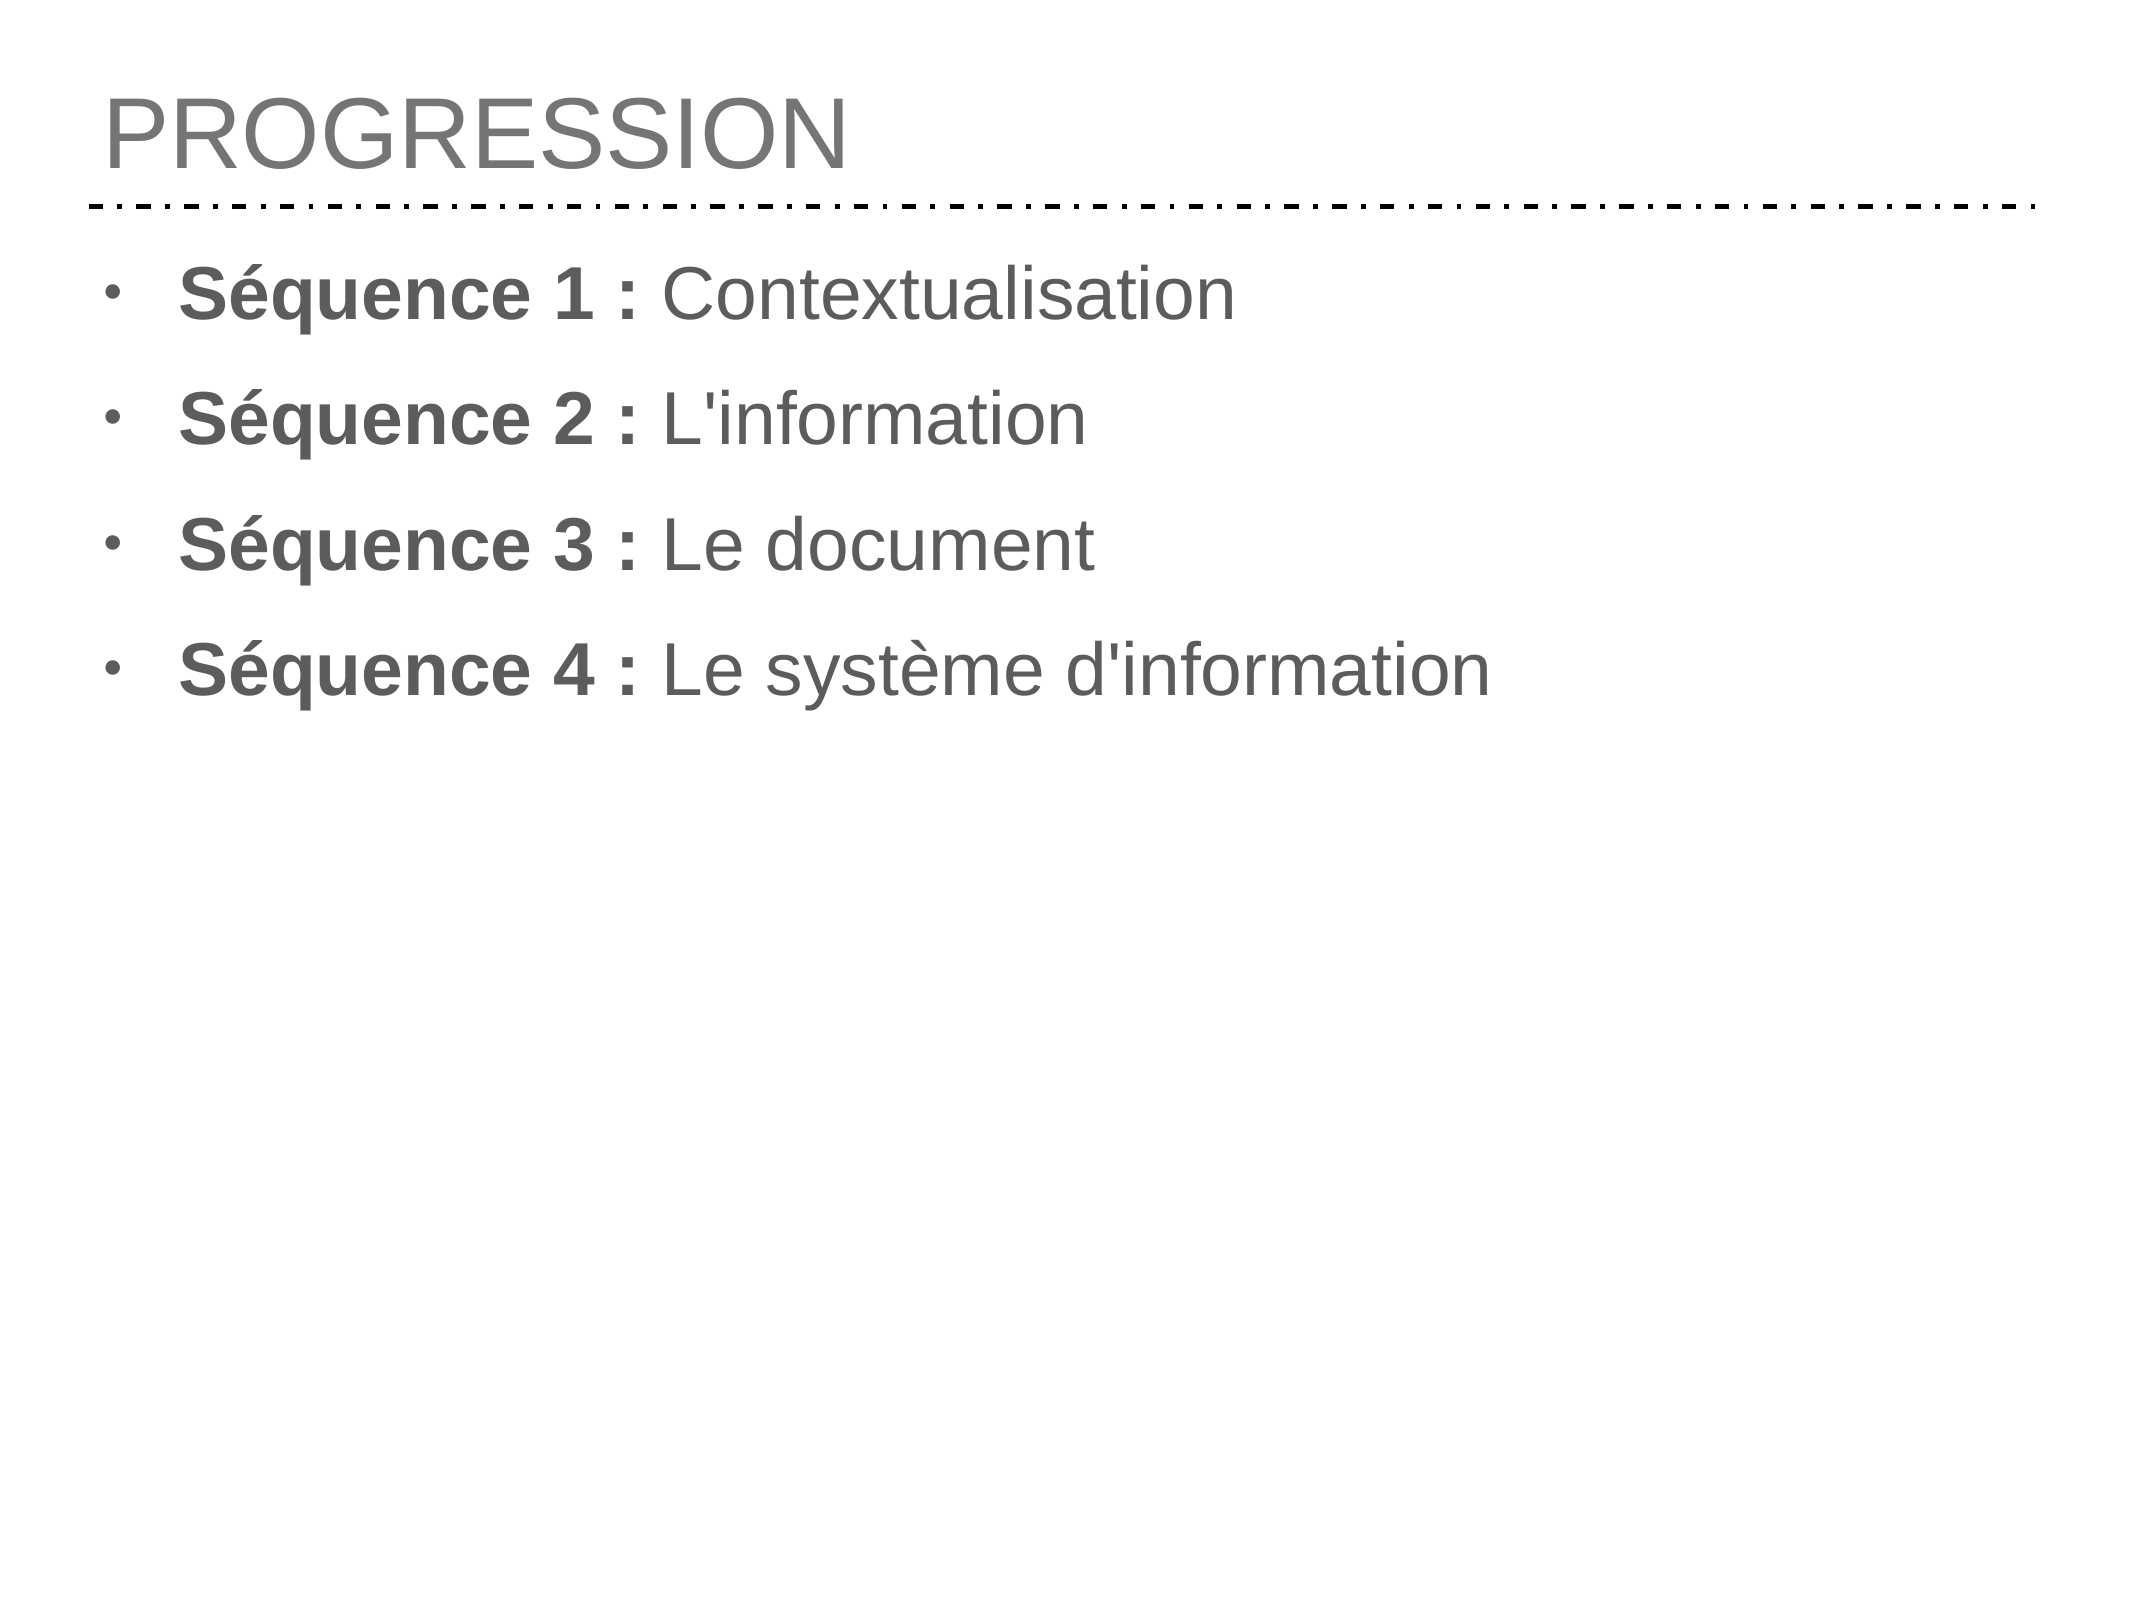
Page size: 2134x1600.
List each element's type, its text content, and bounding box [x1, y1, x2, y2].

text_box Séquence 1 : Contextualisation Séquence 2 : L'information Séquence 3 : Le document Séquence 4 : Le système d'information [94, 236, 2039, 1540]
text_box PROGRESSION [94, 59, 2039, 178]
